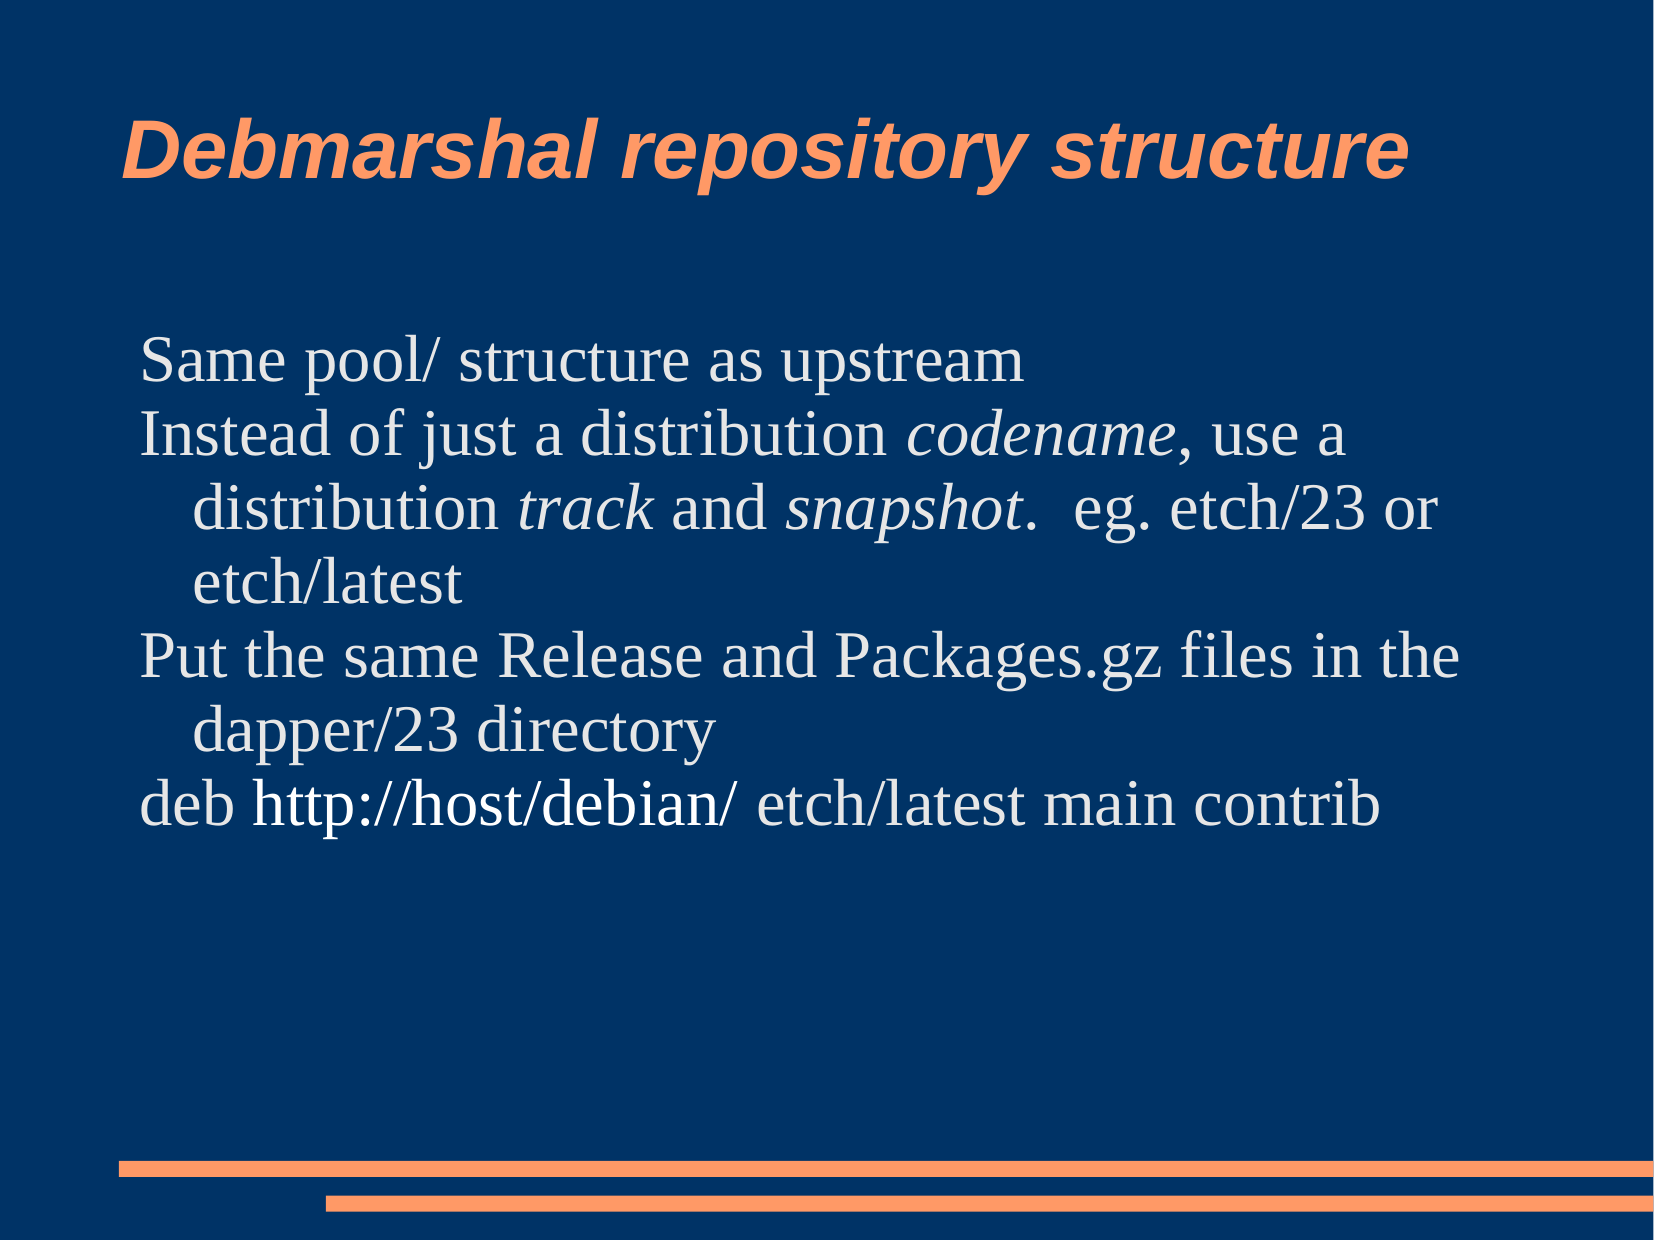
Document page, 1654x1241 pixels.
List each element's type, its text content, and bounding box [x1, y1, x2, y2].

title Debmarshal repository structure [121, 46, 1534, 254]
list Same pool/ structure as upstream Instead of just a distribution codename, use a distribution track and snapshot. eg. etch/23 or etch/latest Put the same Release and Packages.gz files in the dapper/23 directory deb http://host/debian/ etch/latest main contrib [121, 322, 1561, 1133]
